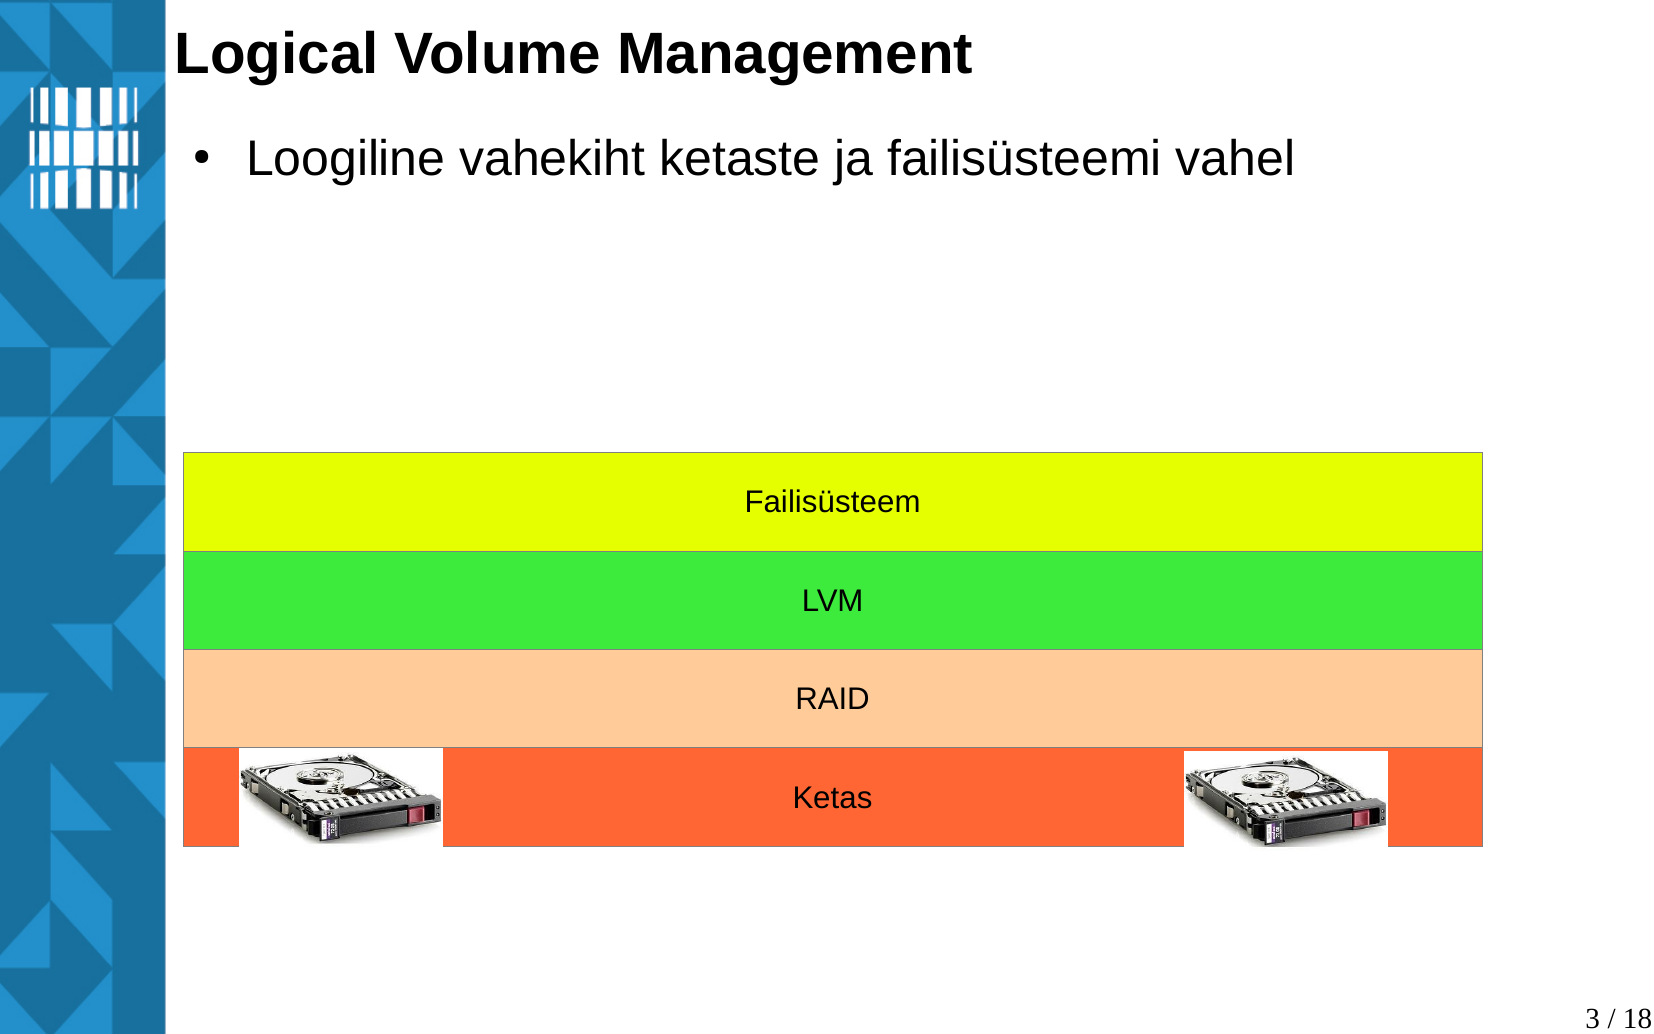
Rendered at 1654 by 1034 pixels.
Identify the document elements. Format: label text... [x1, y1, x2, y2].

text_box Ketas [443, 748, 1483, 847]
title Logical Volume Management [175, 1, 1577, 105]
text_box LVM [183, 552, 1483, 650]
picture [239, 748, 443, 848]
text_box Failisüsteem [183, 452, 1483, 552]
text_box Ketas [183, 748, 239, 847]
picture [1184, 751, 1388, 851]
list Loogiline vahekiht ketaste ja failisüsteemi vahel [175, 129, 1636, 997]
text_box RAID [183, 650, 1483, 748]
